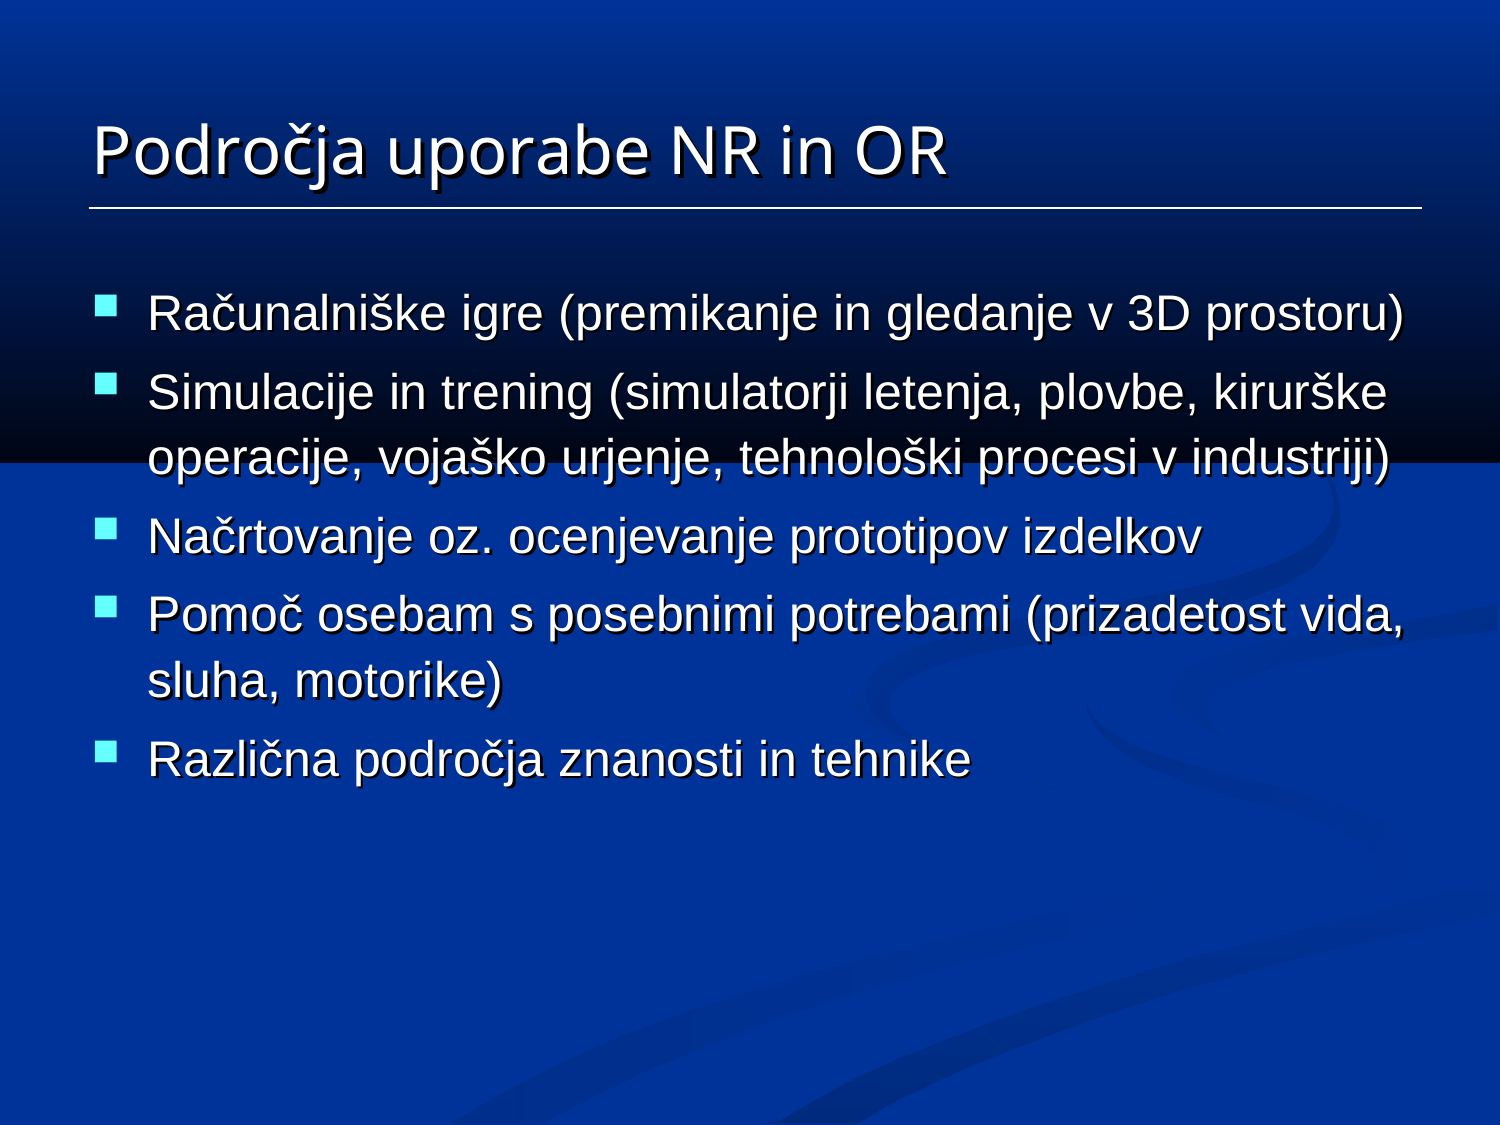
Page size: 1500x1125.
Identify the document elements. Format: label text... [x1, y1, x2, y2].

list Računalniške igre (premikanje in gledanje v 3D prostoru) Simulacije in trening (simulatorji letenja, plovbe, kirurške operacije, vojaško urjenje, tehnološki procesi v industriji) Načrtovanje oz. ocenjevanje prototipov izdelkov Pomoč osebam s posebnimi potrebami (prizadetost vida, sluha, motorike) Različna področja znanosti in tehnike [76, 267, 1447, 1071]
text_box Področja uporabe NR in OR [76, 54, 1352, 242]
